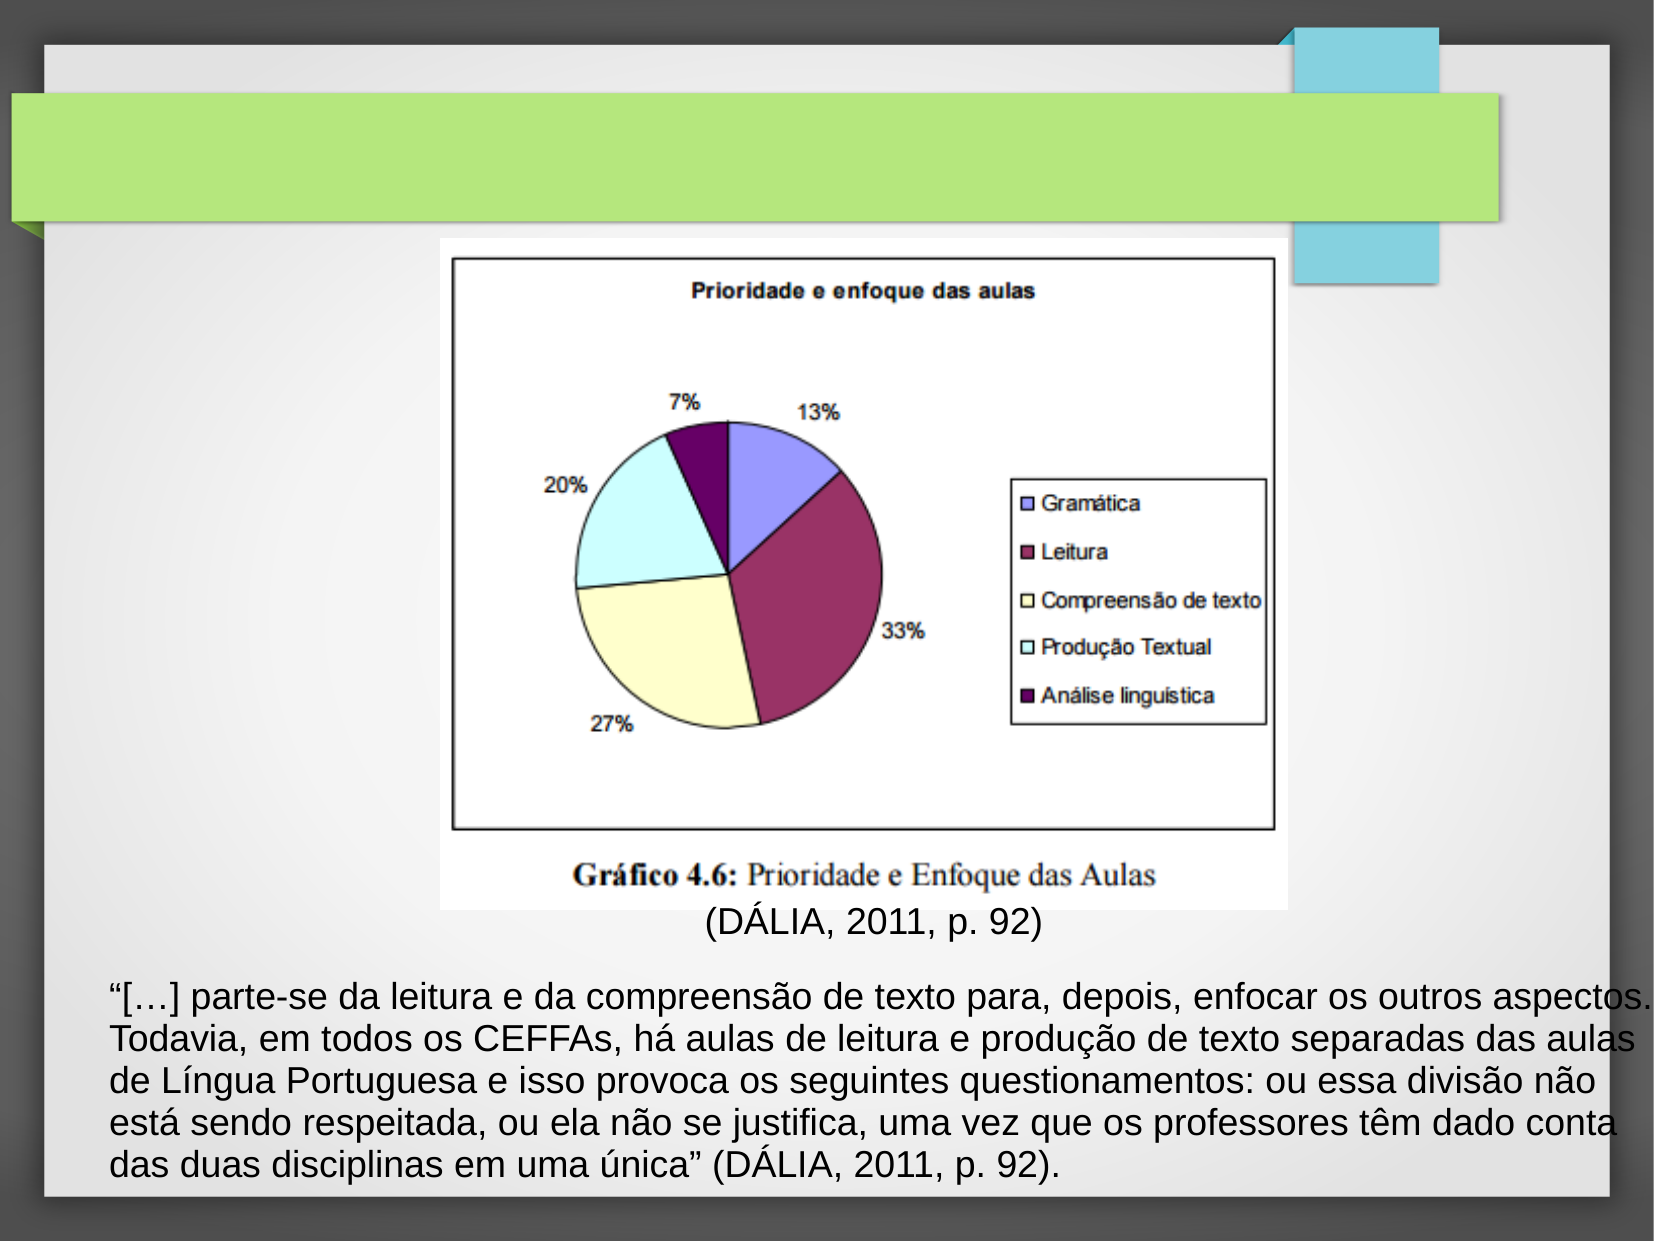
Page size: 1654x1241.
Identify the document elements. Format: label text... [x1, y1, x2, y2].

picture [0, 0, 1654, 1241]
text_box (DÁLIA, 2011, p. 92) [188, 885, 1560, 957]
text_box “[…] parte-se da leitura e da compreensão de texto para, depois, enfocar os outros aspectos. Todavia, em todos os CEFFAs, há aulas de leitura e produção de texto separadas das aulas de Língua Portuguesa e isso provoca os seguintes questionamentos: ou essa divisão não está sendo respeitada, ou ela não se justifica, uma vez que os professores têm dado conta das duas disciplinas em uma única” (DÁLIA, 2011, p. 92). [94, 968, 1595, 1193]
